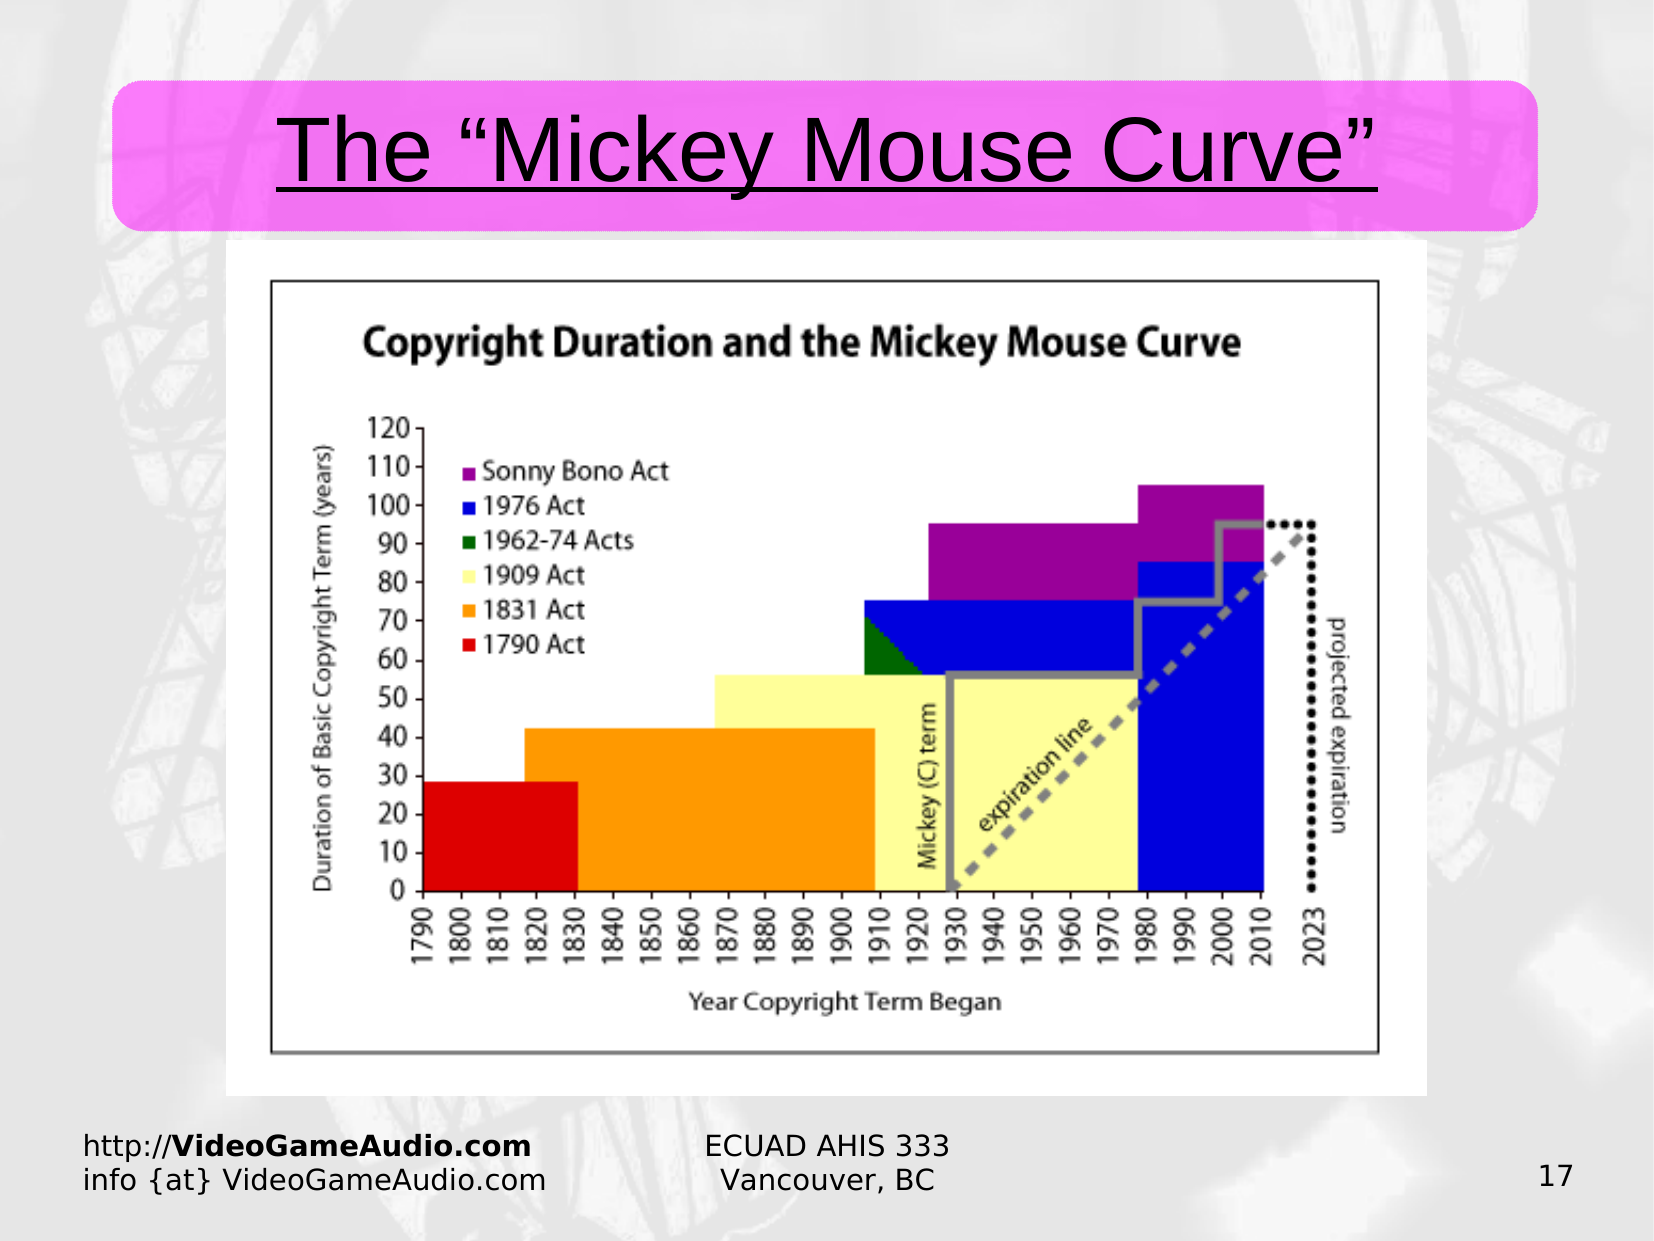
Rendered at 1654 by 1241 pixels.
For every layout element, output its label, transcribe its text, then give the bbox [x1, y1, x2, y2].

picture [0, 0, 1654, 1241]
title The “Mickey Mouse Curve” [82, 49, 1571, 257]
